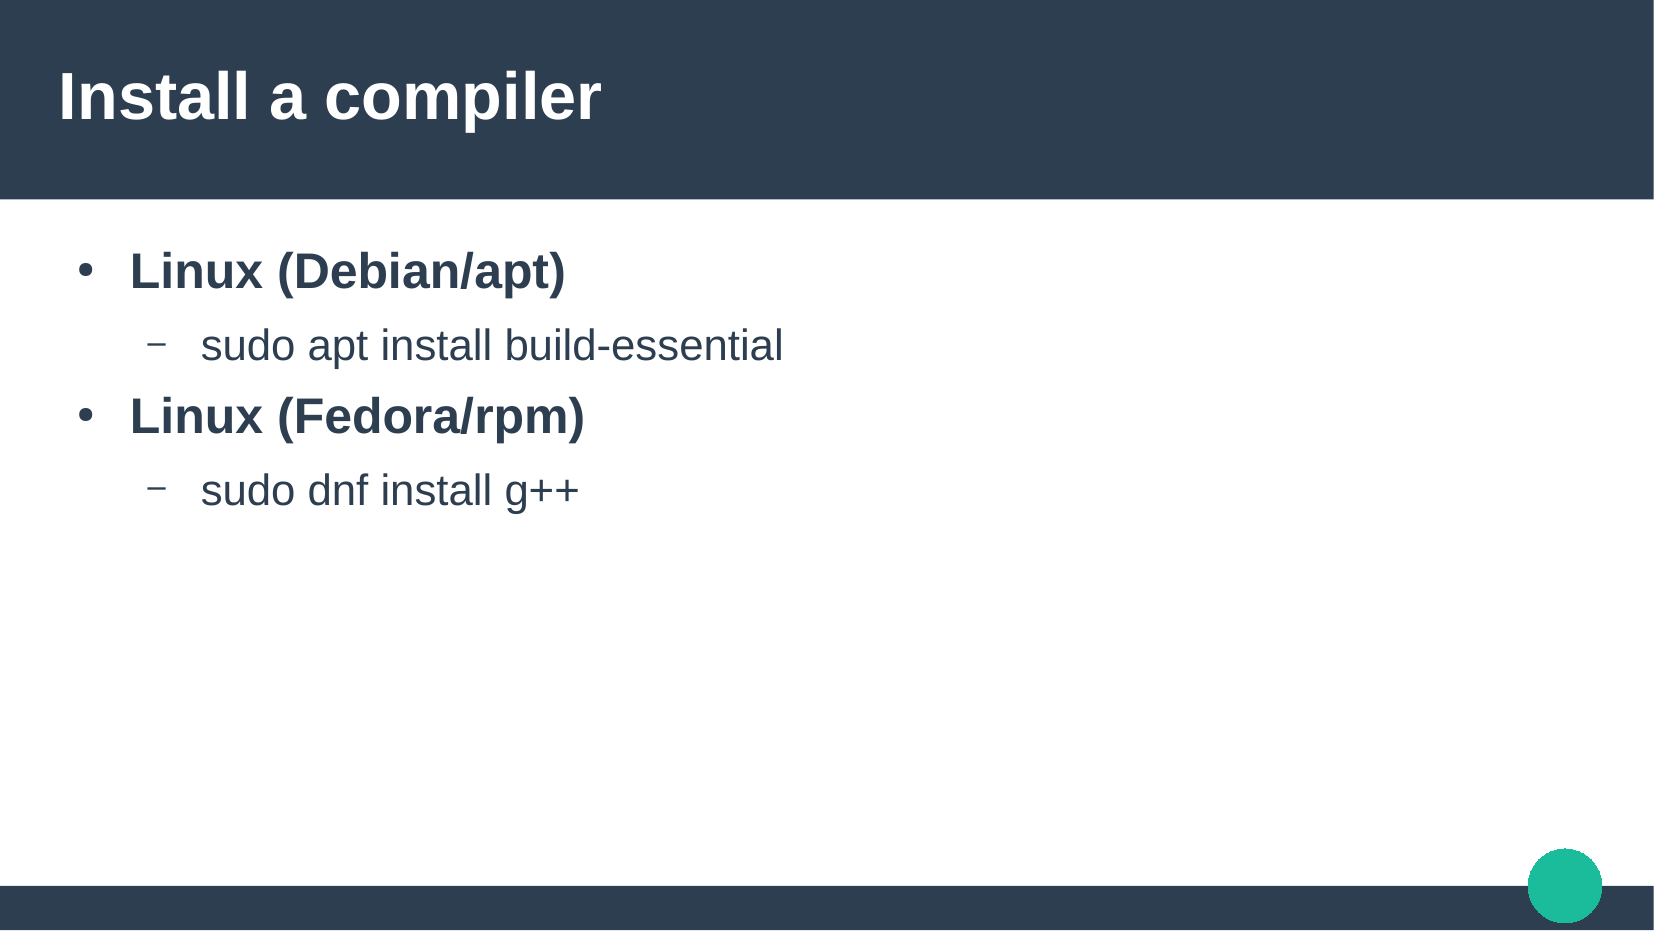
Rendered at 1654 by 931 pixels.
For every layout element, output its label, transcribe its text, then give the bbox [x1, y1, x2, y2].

list Linux (Debian/apt) sudo apt install build-essential Linux (Fedora/rpm) sudo dnf install g++ [59, 243, 1595, 864]
title Install a compiler [59, 37, 1595, 155]
